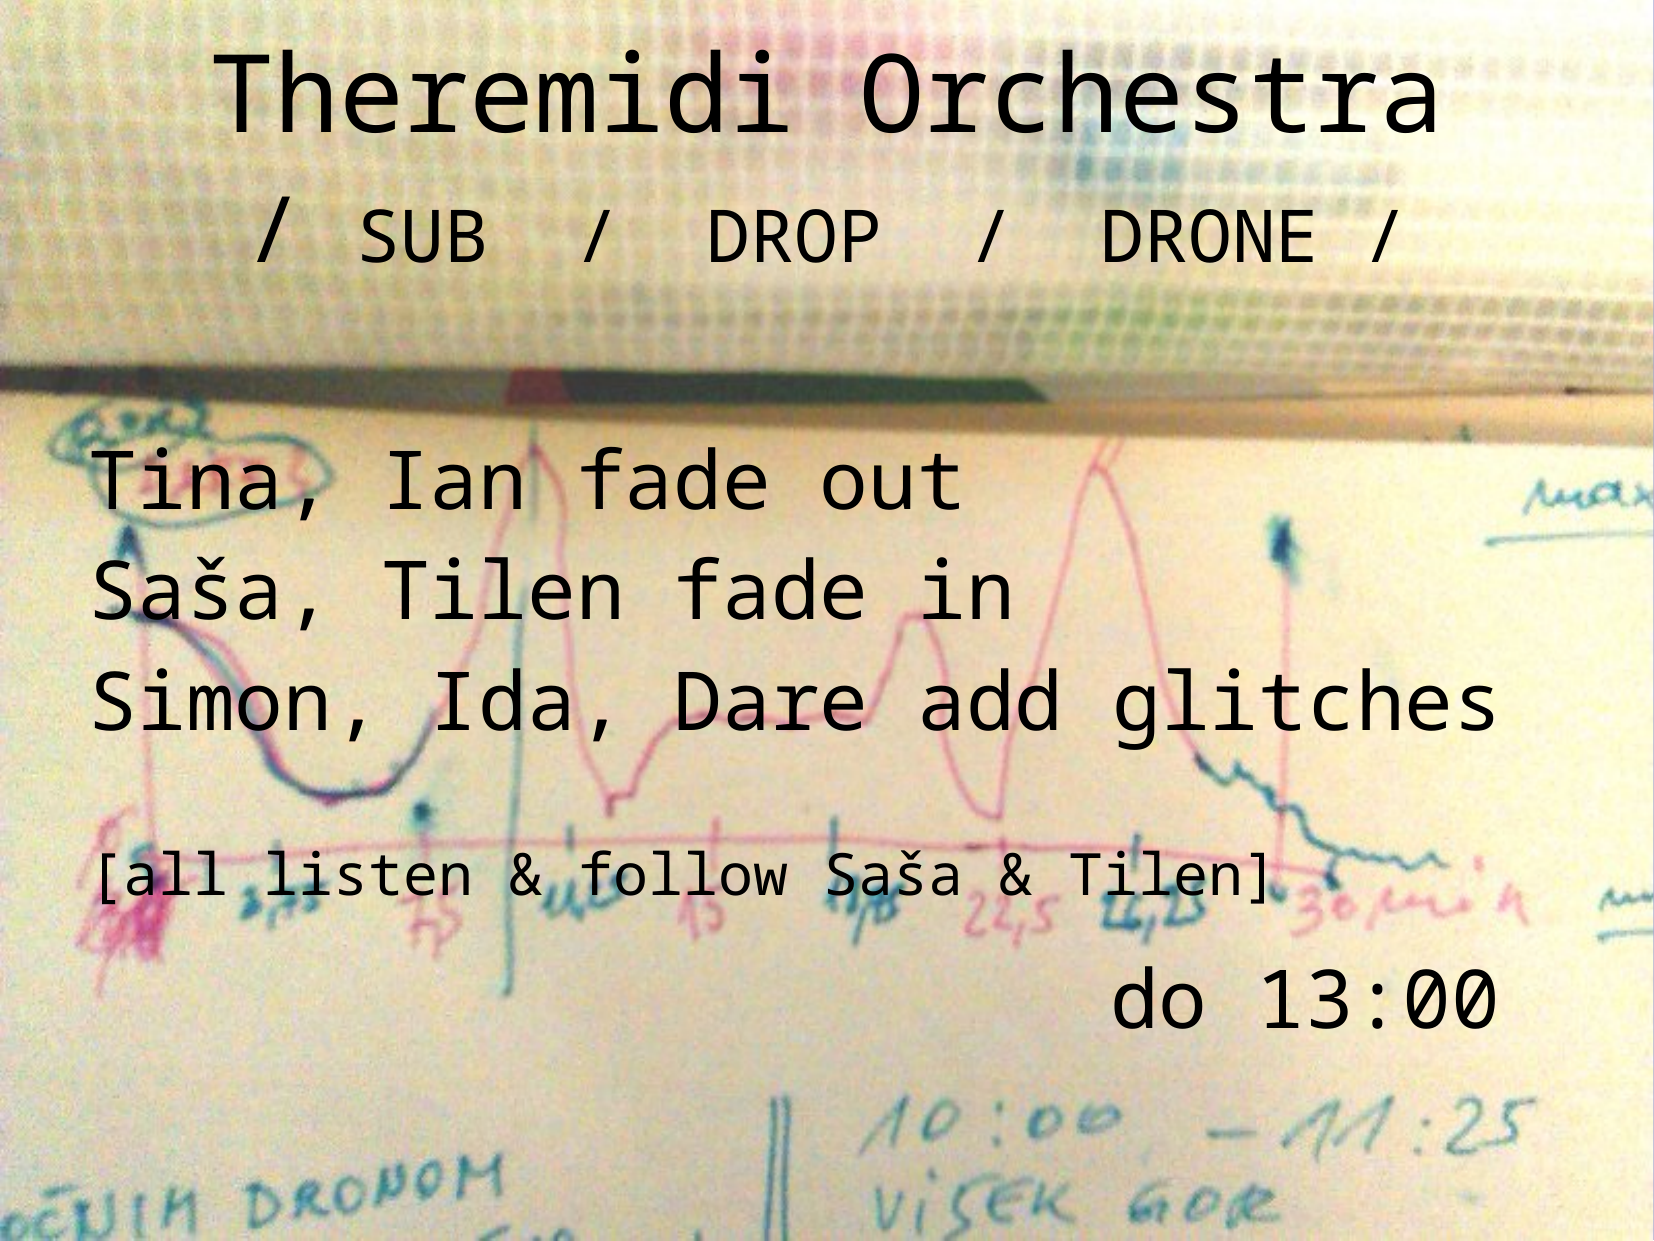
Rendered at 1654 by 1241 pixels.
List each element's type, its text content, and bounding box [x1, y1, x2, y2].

text_box Tina, Ian fade out Saša, Tilen fade in Simon, Ida, Dare add glitches [all listen & follow Saša & Tilen] [88, 272, 1566, 1063]
picture [0, 0, 1654, 1241]
title Theremidi Orchestra / SUB / DROP / DRONE / [82, 46, 1571, 260]
text_box do 13:00 [1110, 900, 1620, 1096]
